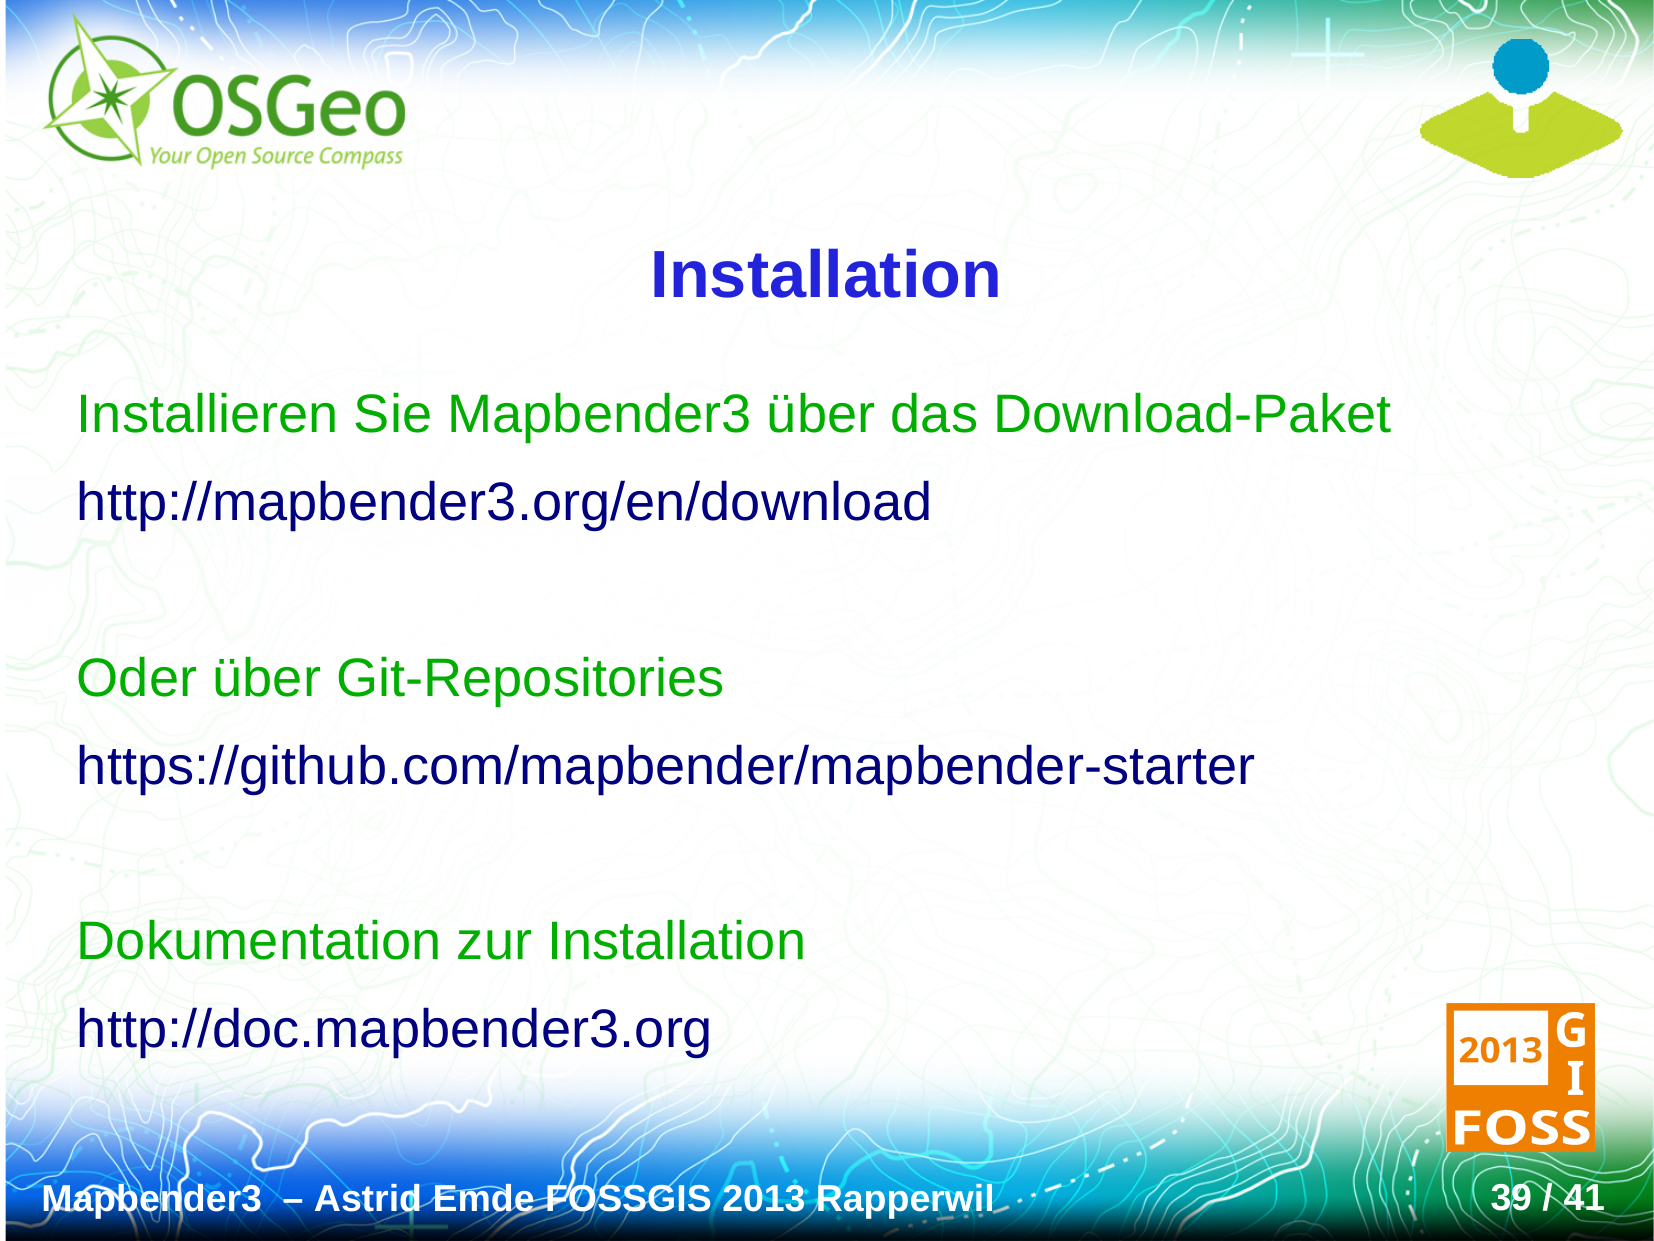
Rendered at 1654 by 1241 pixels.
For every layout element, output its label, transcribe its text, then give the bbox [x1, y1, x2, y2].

picture [1568, 1191, 1575, 1201]
picture [5, 0, 1654, 1241]
list Installieren Sie Mapbender3 über das Download-Paket http://mapbender3.org/en/download Oder über Git-Repositories https://github.com/mapbender/mapbender-starter Dokumentation zur Installation http://doc.mapbender3.org [76, 383, 1565, 1241]
title Installation [82, 200, 1571, 349]
